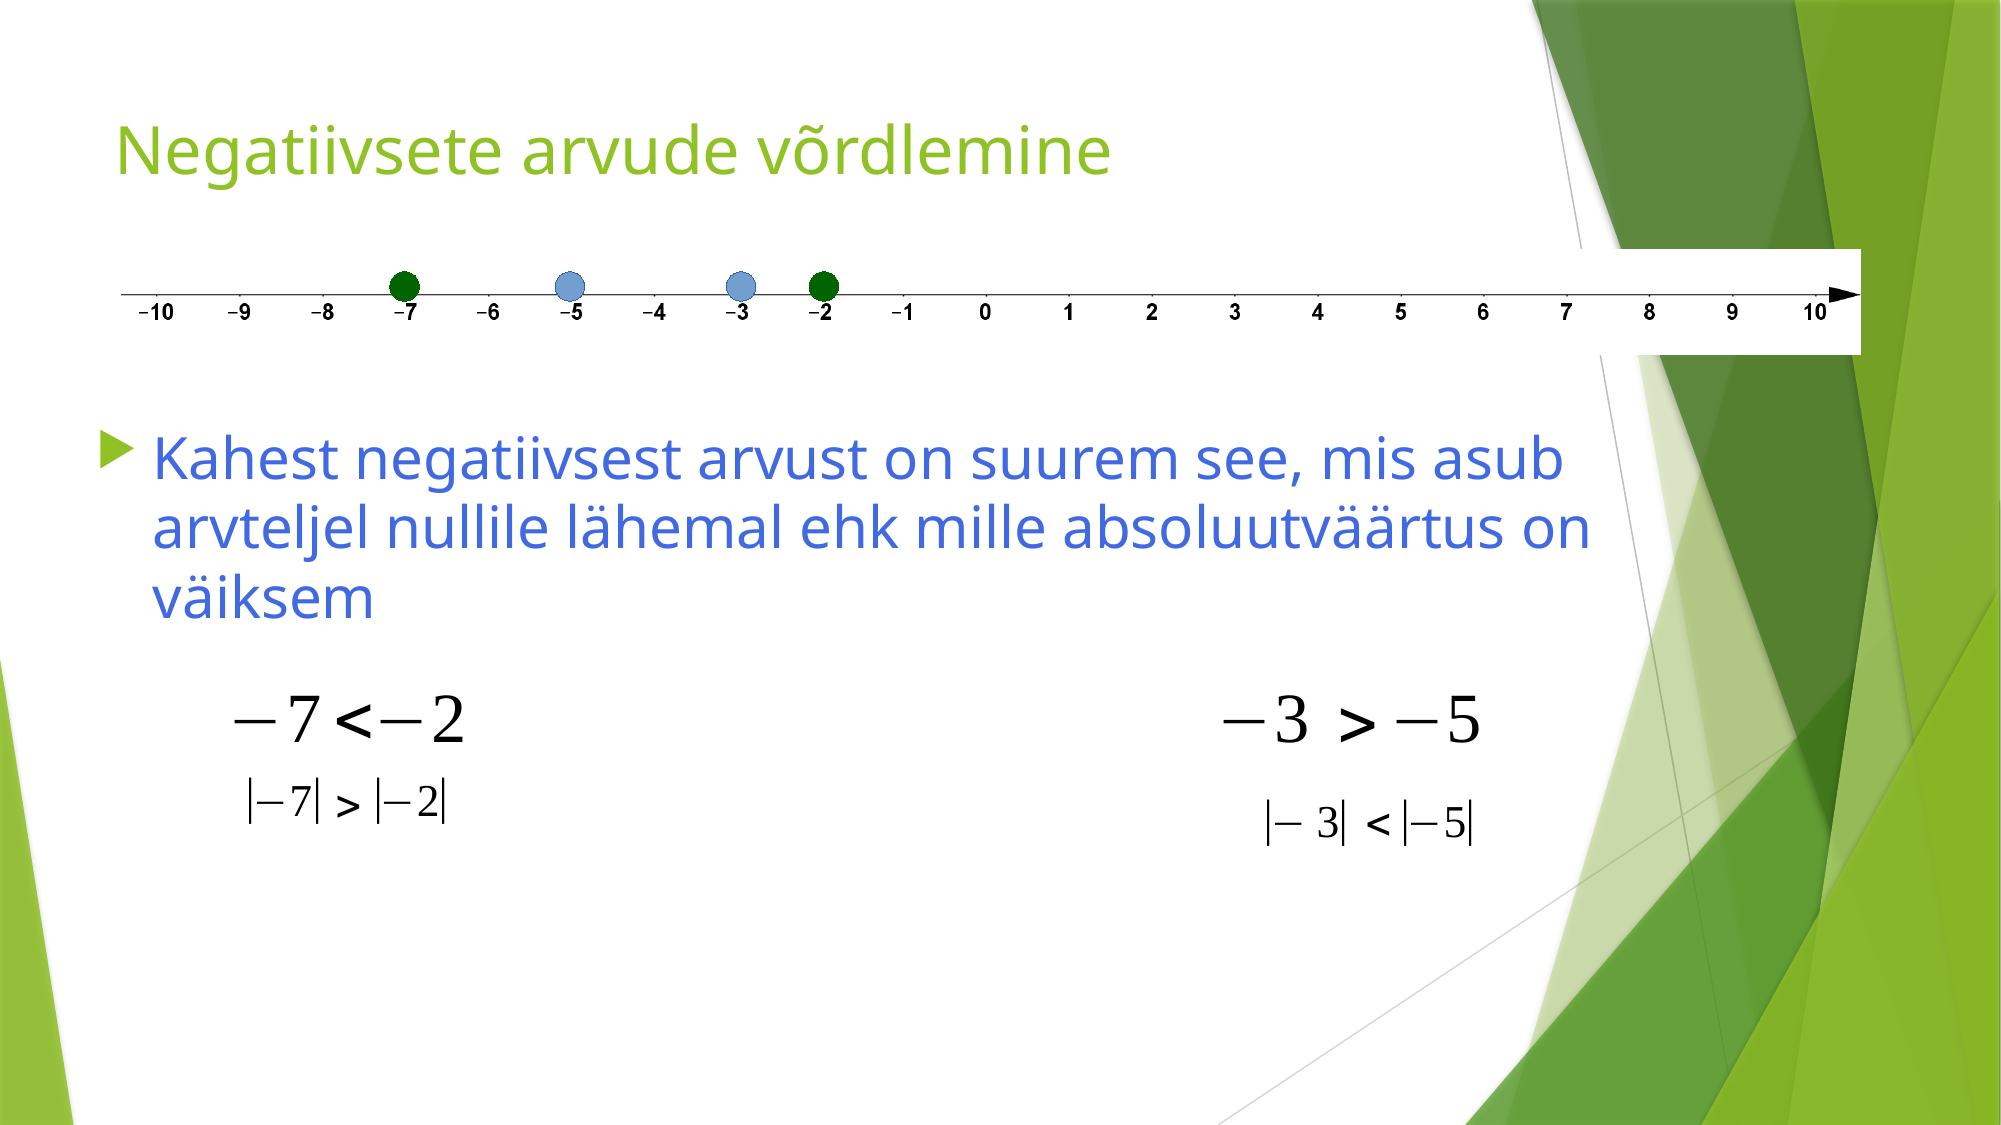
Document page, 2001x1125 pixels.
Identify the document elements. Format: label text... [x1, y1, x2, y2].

chart [1254, 797, 1486, 849]
picture [121, 249, 1861, 355]
text_box [726, 271, 756, 302]
chart [222, 679, 473, 758]
title Negatiivsete arvude võrdlemine [99, 99, 1613, 237]
chart [1210, 679, 1489, 762]
text_box [555, 271, 585, 302]
list Kahest negatiivsest arvust on suurem see, mis asub arvteljel nullile lähemal ehk mille absoluutväärtus on väiksem [81, 413, 1713, 1063]
text_box [389, 271, 420, 302]
text_box [809, 271, 839, 302]
chart [236, 775, 459, 831]
